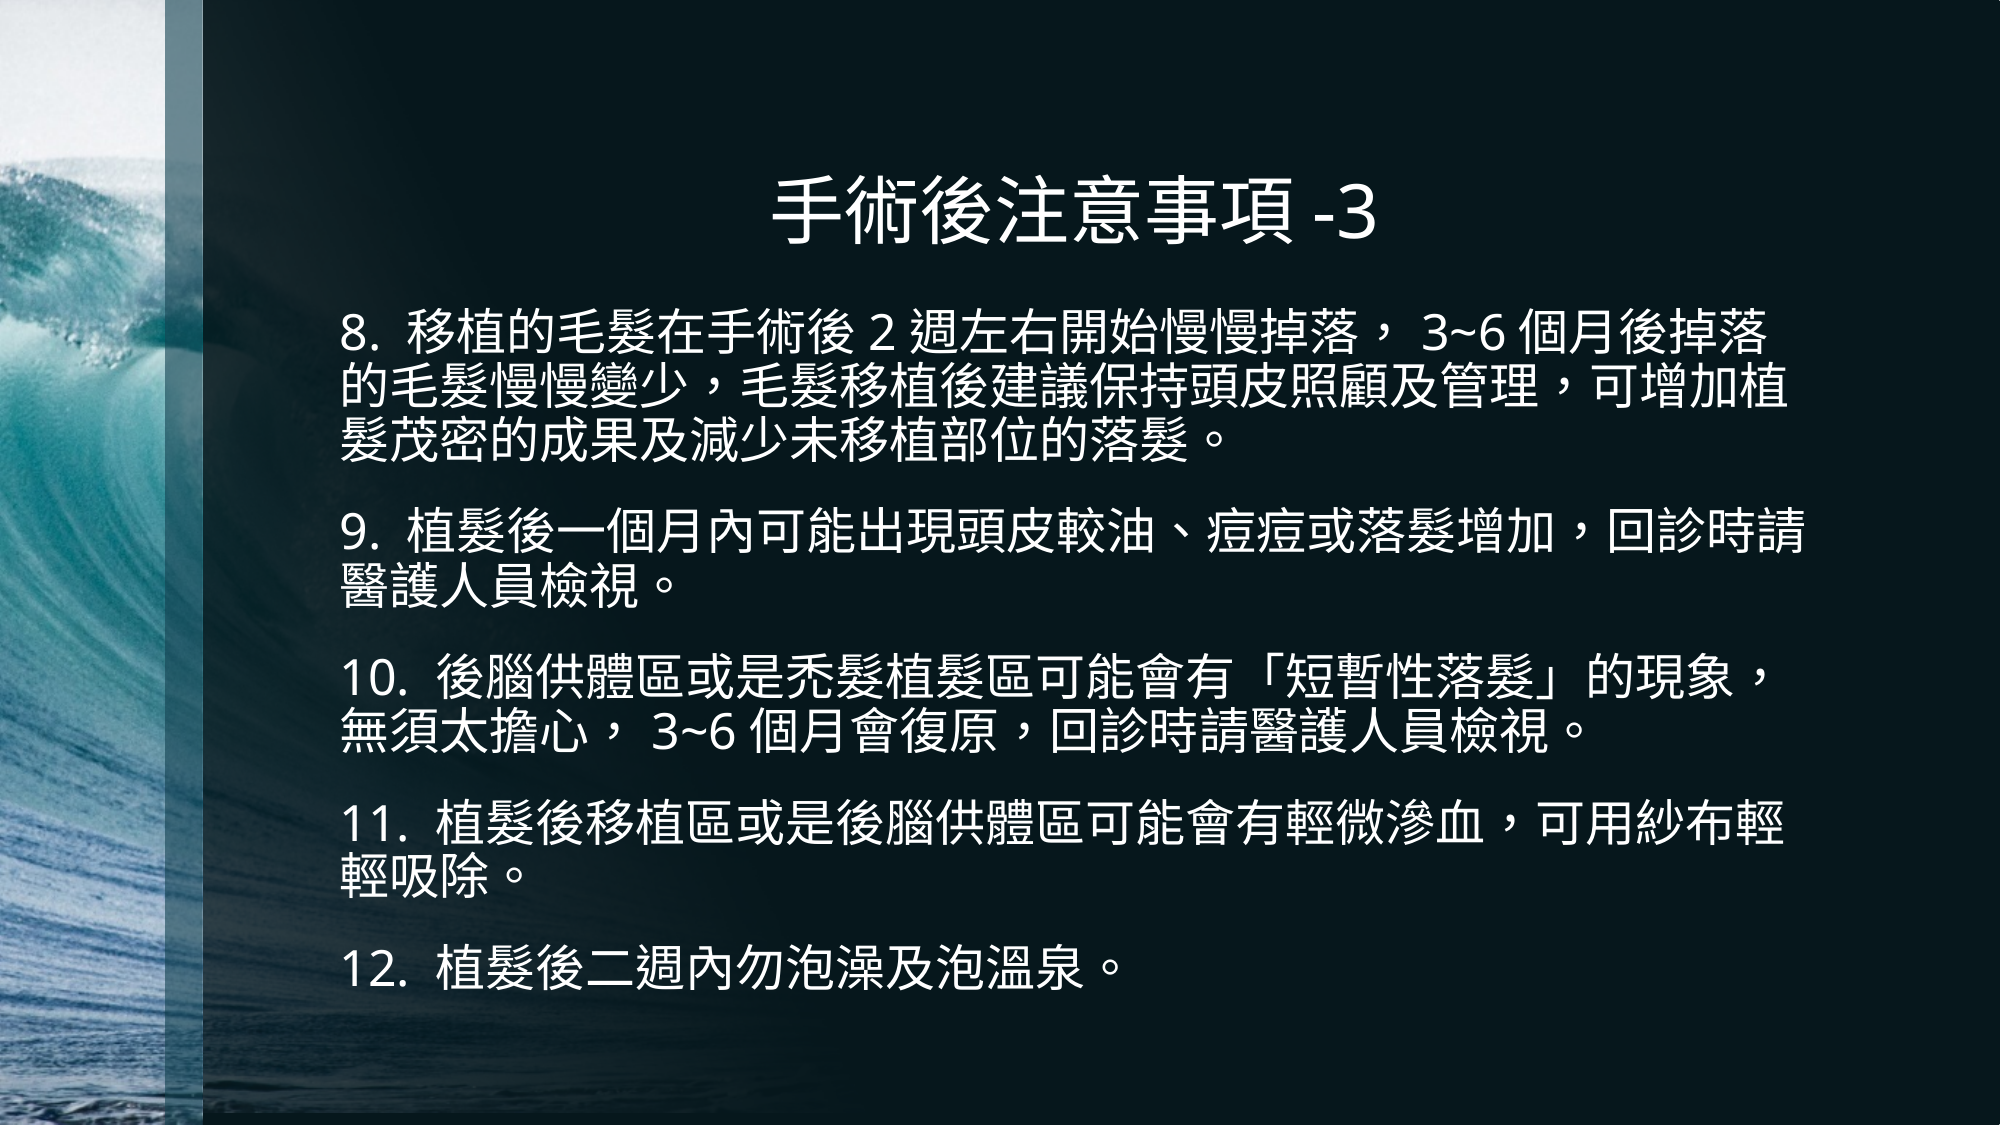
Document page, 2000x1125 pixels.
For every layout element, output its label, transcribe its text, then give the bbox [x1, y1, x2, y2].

list 8. 移植的毛髮在手術後2週左右開始慢慢掉落，3~6個月後掉落的毛髮慢慢變少，毛髮移植後建議保持頭皮照顧及管理，可增加植髮茂密的成果及減少未移植部位的落髮。 9. 植髮後一個月內可能出現頭皮較油、痘痘或落髮增加，回診時請醫護人員檢視。 10. 後腦供體區或是禿髮植髮區可能會有「短暫性落髮」的現象，無須太擔心，3~6個月會復原，回診時請醫護人員檢視。 11. 植髮後移植區或是後腦供體區可能會有輕微滲血，可用紗布輕輕吸除。 12. 植髮後二週內勿泡澡及泡溫泉。 [324, 299, 1825, 1026]
title 手術後注意事項-3 [324, 62, 1825, 263]
